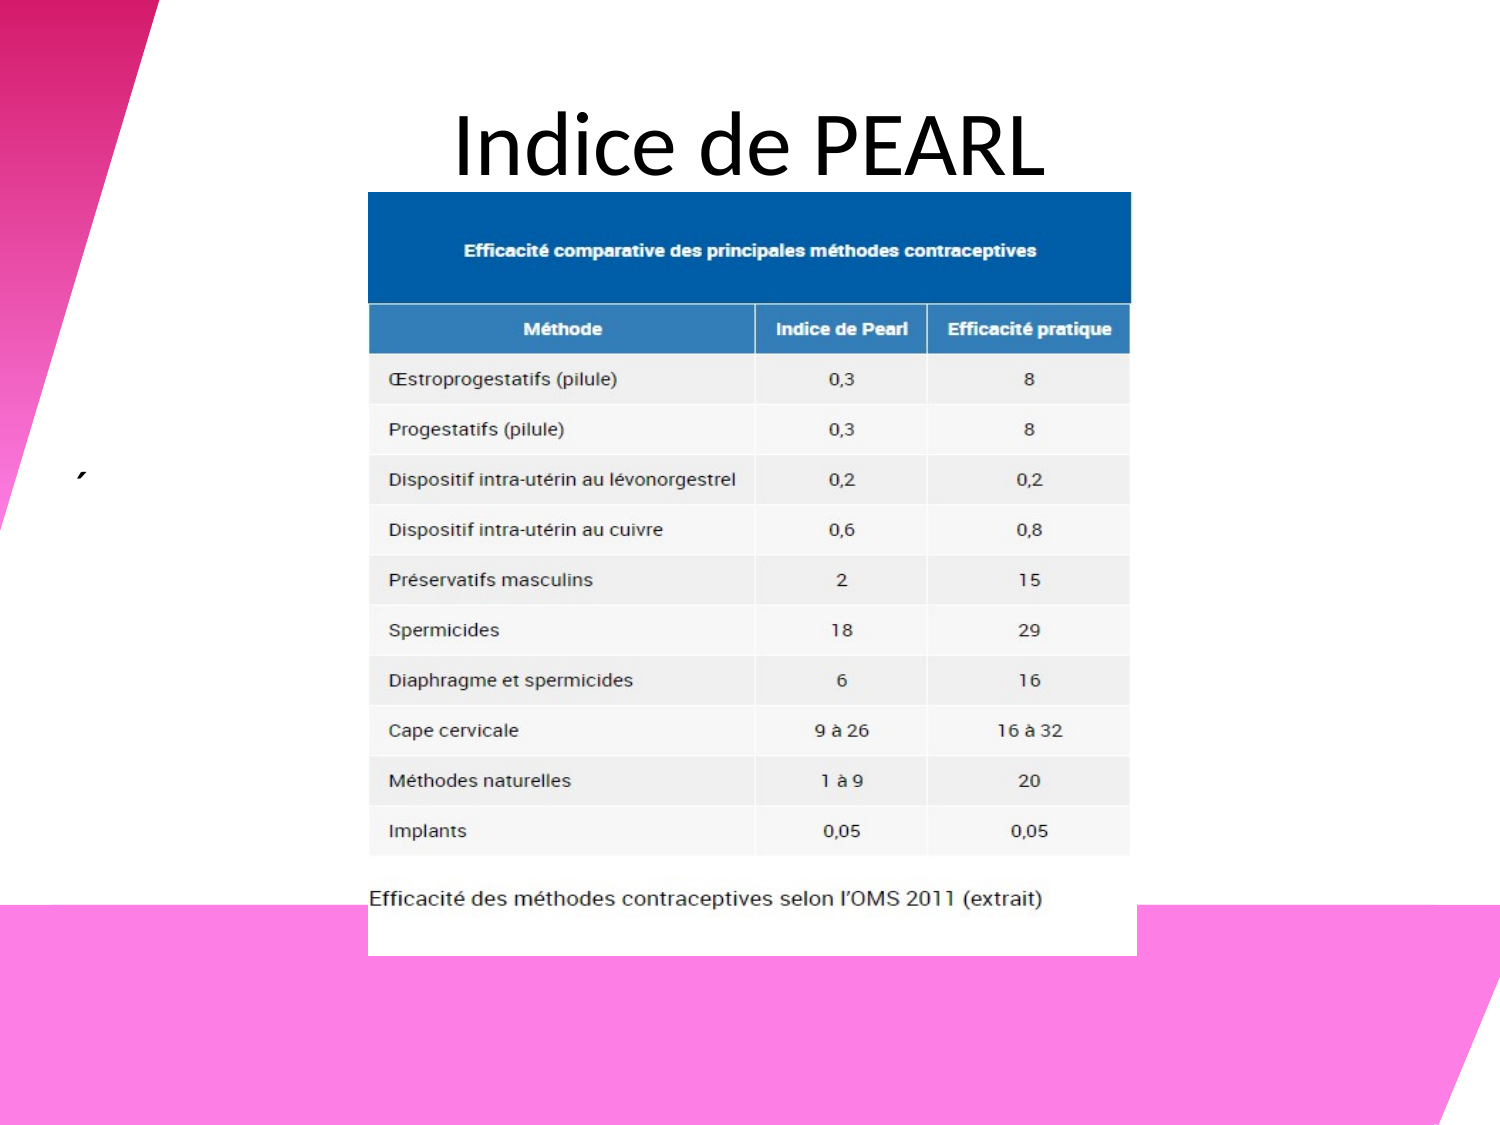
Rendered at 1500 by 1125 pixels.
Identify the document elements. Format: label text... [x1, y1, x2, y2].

subtitle ´ [75, 45, 1426, 1005]
text_box [0, 904, 1500, 1125]
text_box [0, 0, 160, 532]
picture [368, 192, 1137, 957]
